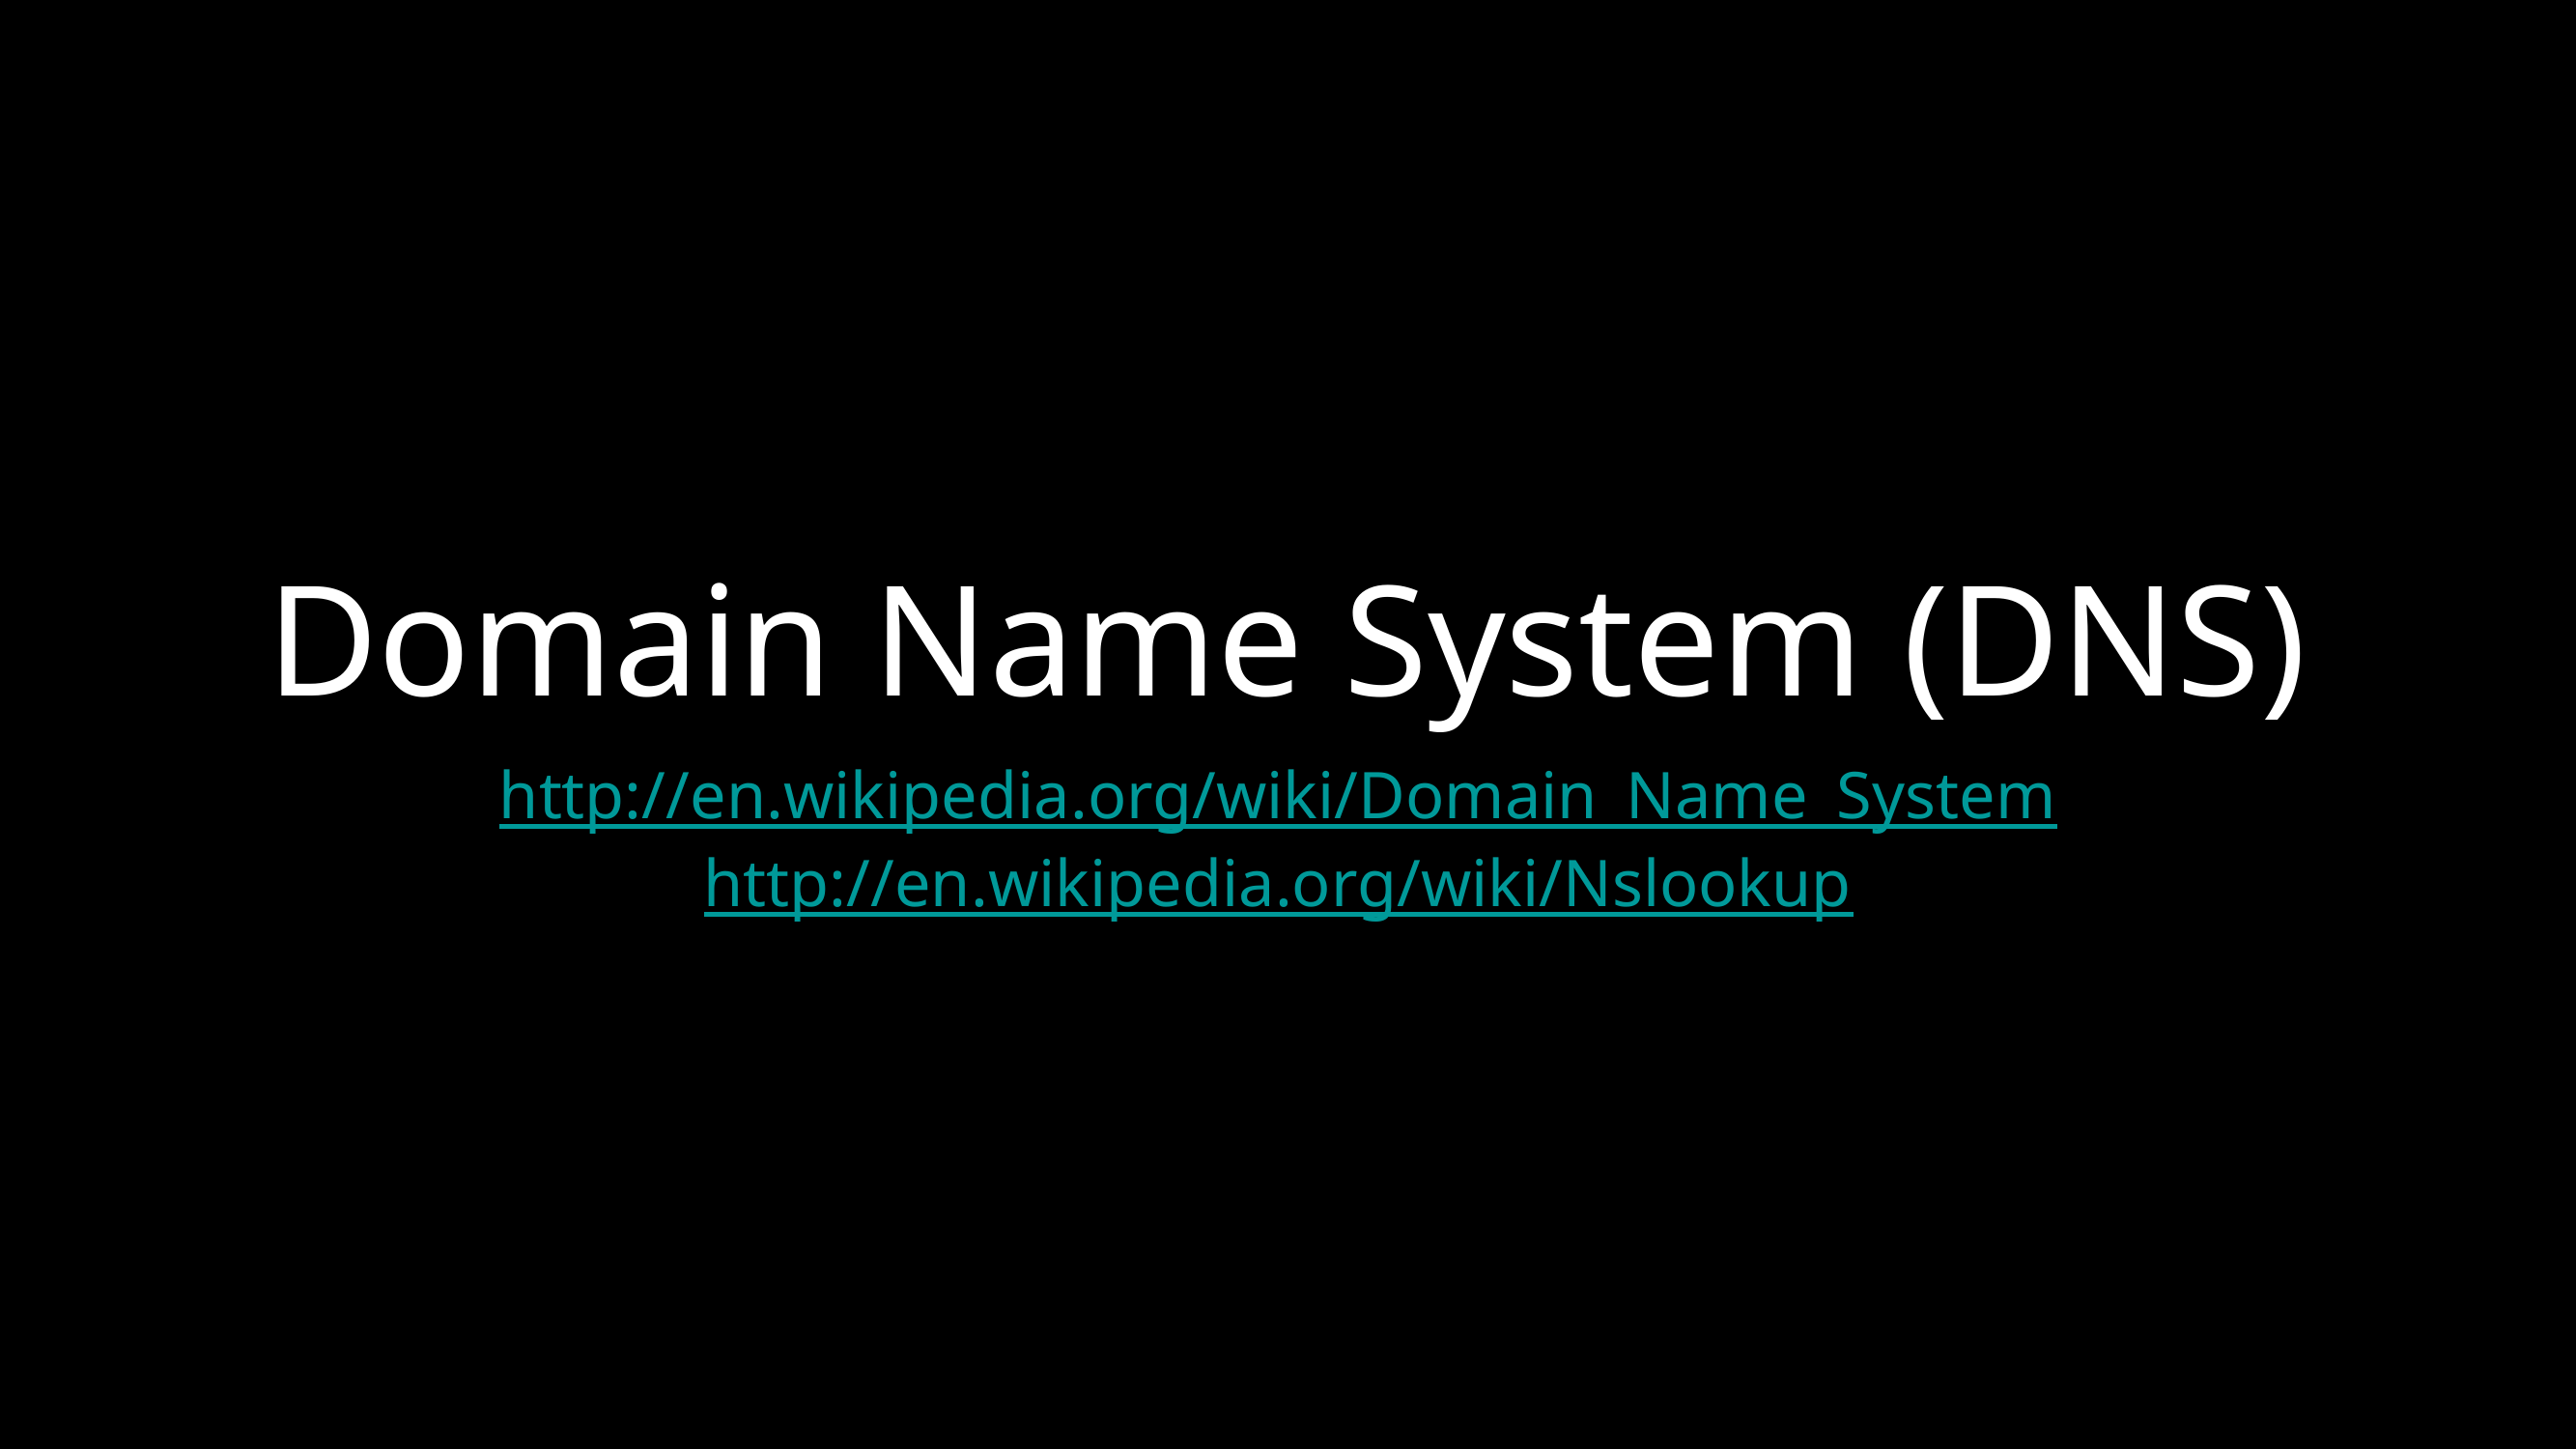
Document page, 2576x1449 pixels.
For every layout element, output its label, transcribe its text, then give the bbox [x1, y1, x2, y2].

title Domain Name System (DNS) [183, 243, 2392, 733]
list http://en.wikipedia.org/wiki/Domain_Name_System http://en.wikipedia.org/wiki/Nslookup [183, 748, 2392, 1216]
